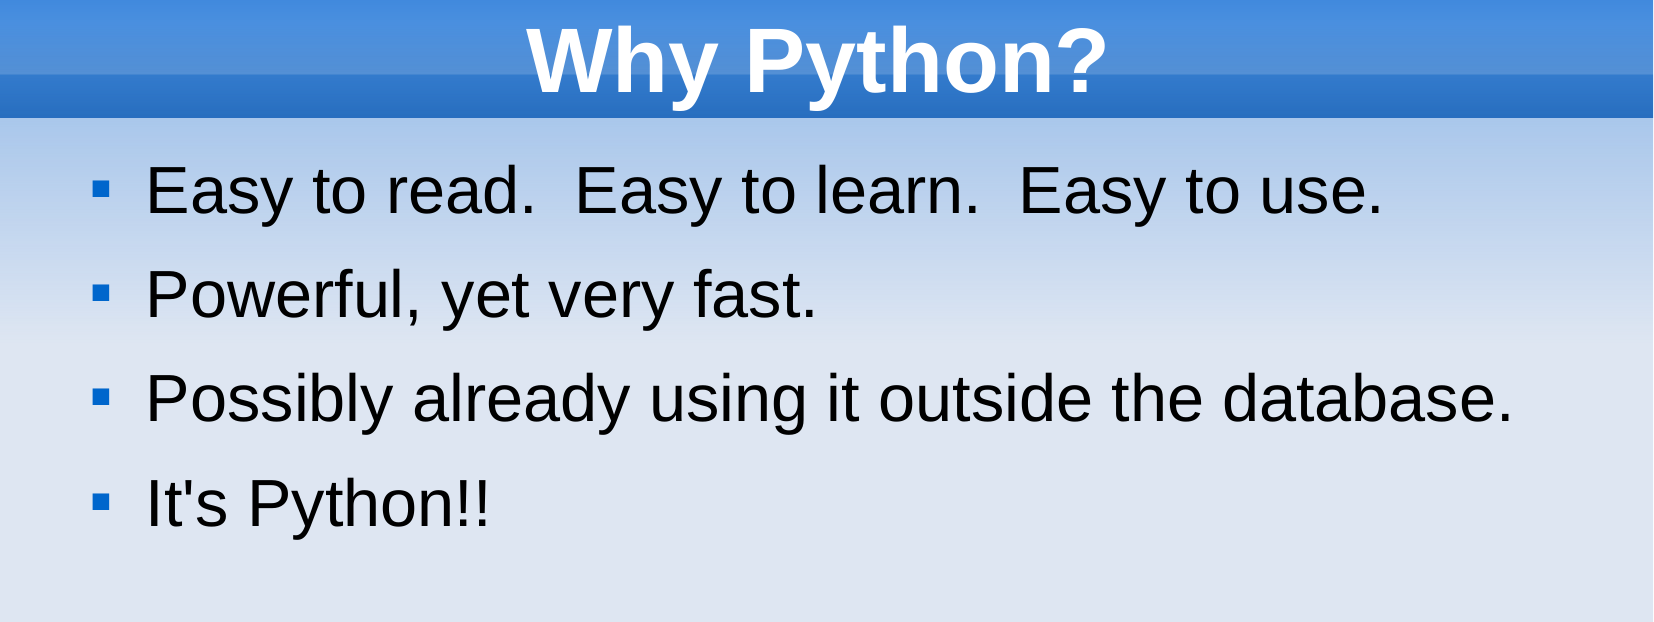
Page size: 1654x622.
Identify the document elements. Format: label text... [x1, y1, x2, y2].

title Why Python? [75, 1, 1563, 120]
picture [0, 0, 1654, 622]
list Easy to read. Easy to learn. Easy to use. Powerful, yet very fast. Possibly already using it outside the database. It's Python!! [75, 152, 1563, 574]
